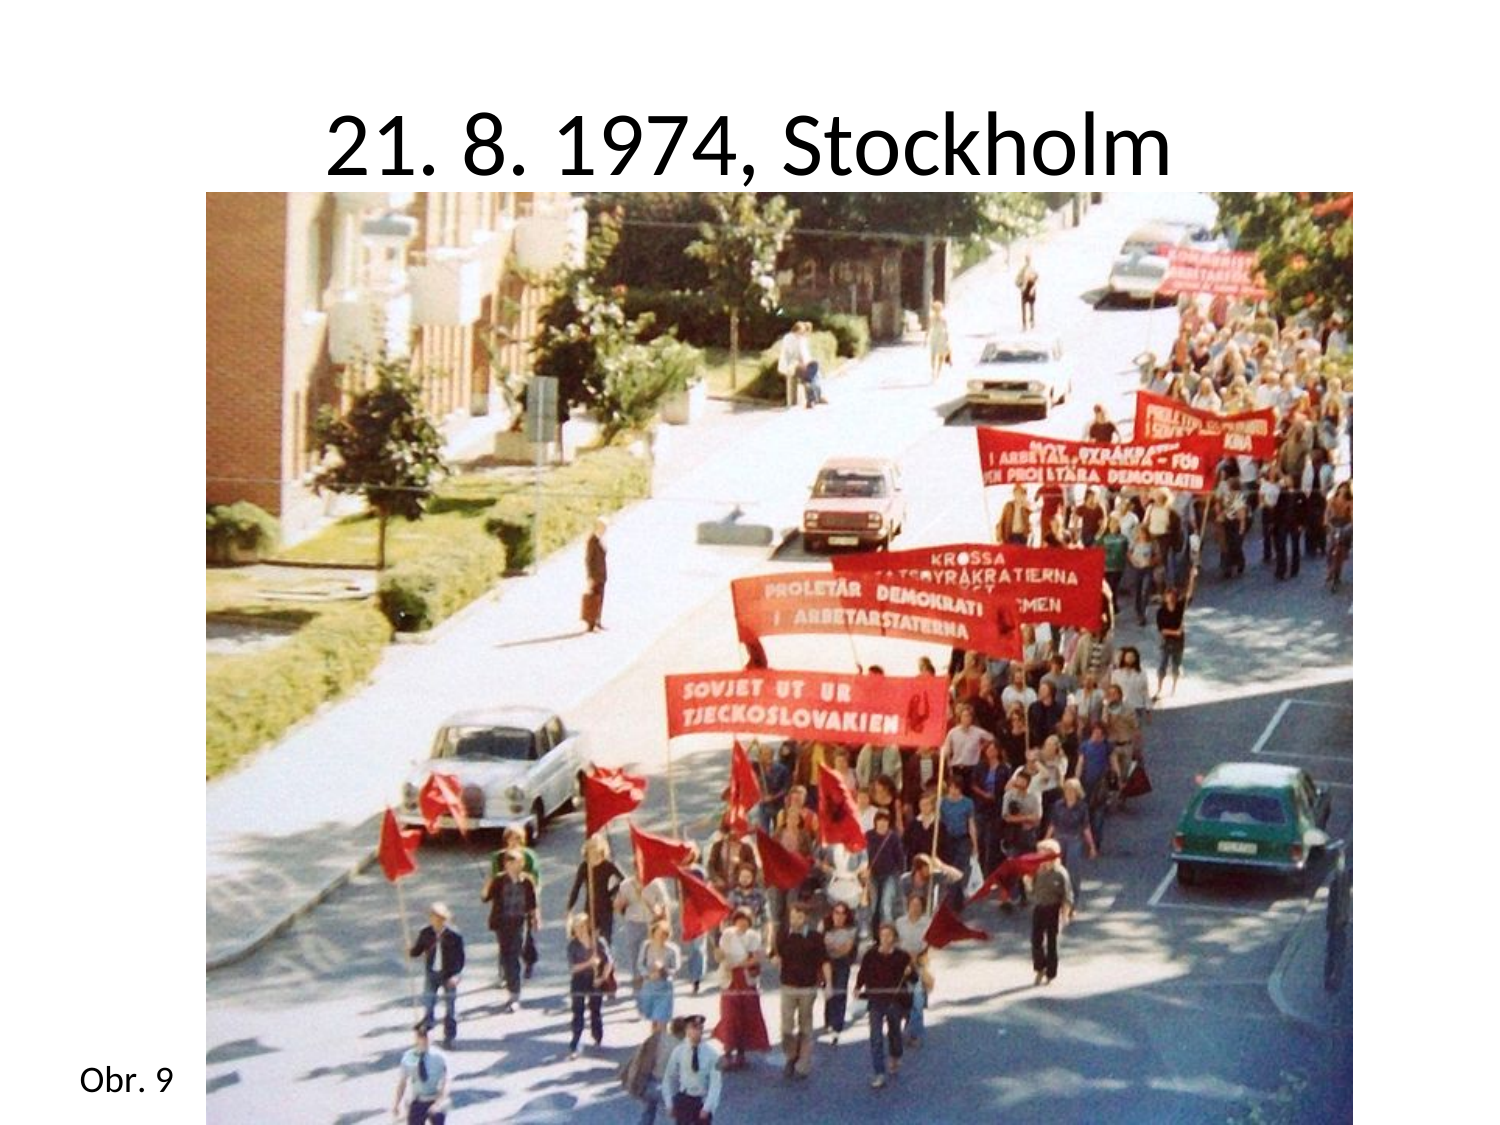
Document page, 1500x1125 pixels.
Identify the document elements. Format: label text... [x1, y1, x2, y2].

text_box [206, 192, 1353, 1125]
text_box Obr. 9 [64, 1046, 396, 1108]
title 21. 8. 1974, Stockholm [75, 45, 1426, 233]
